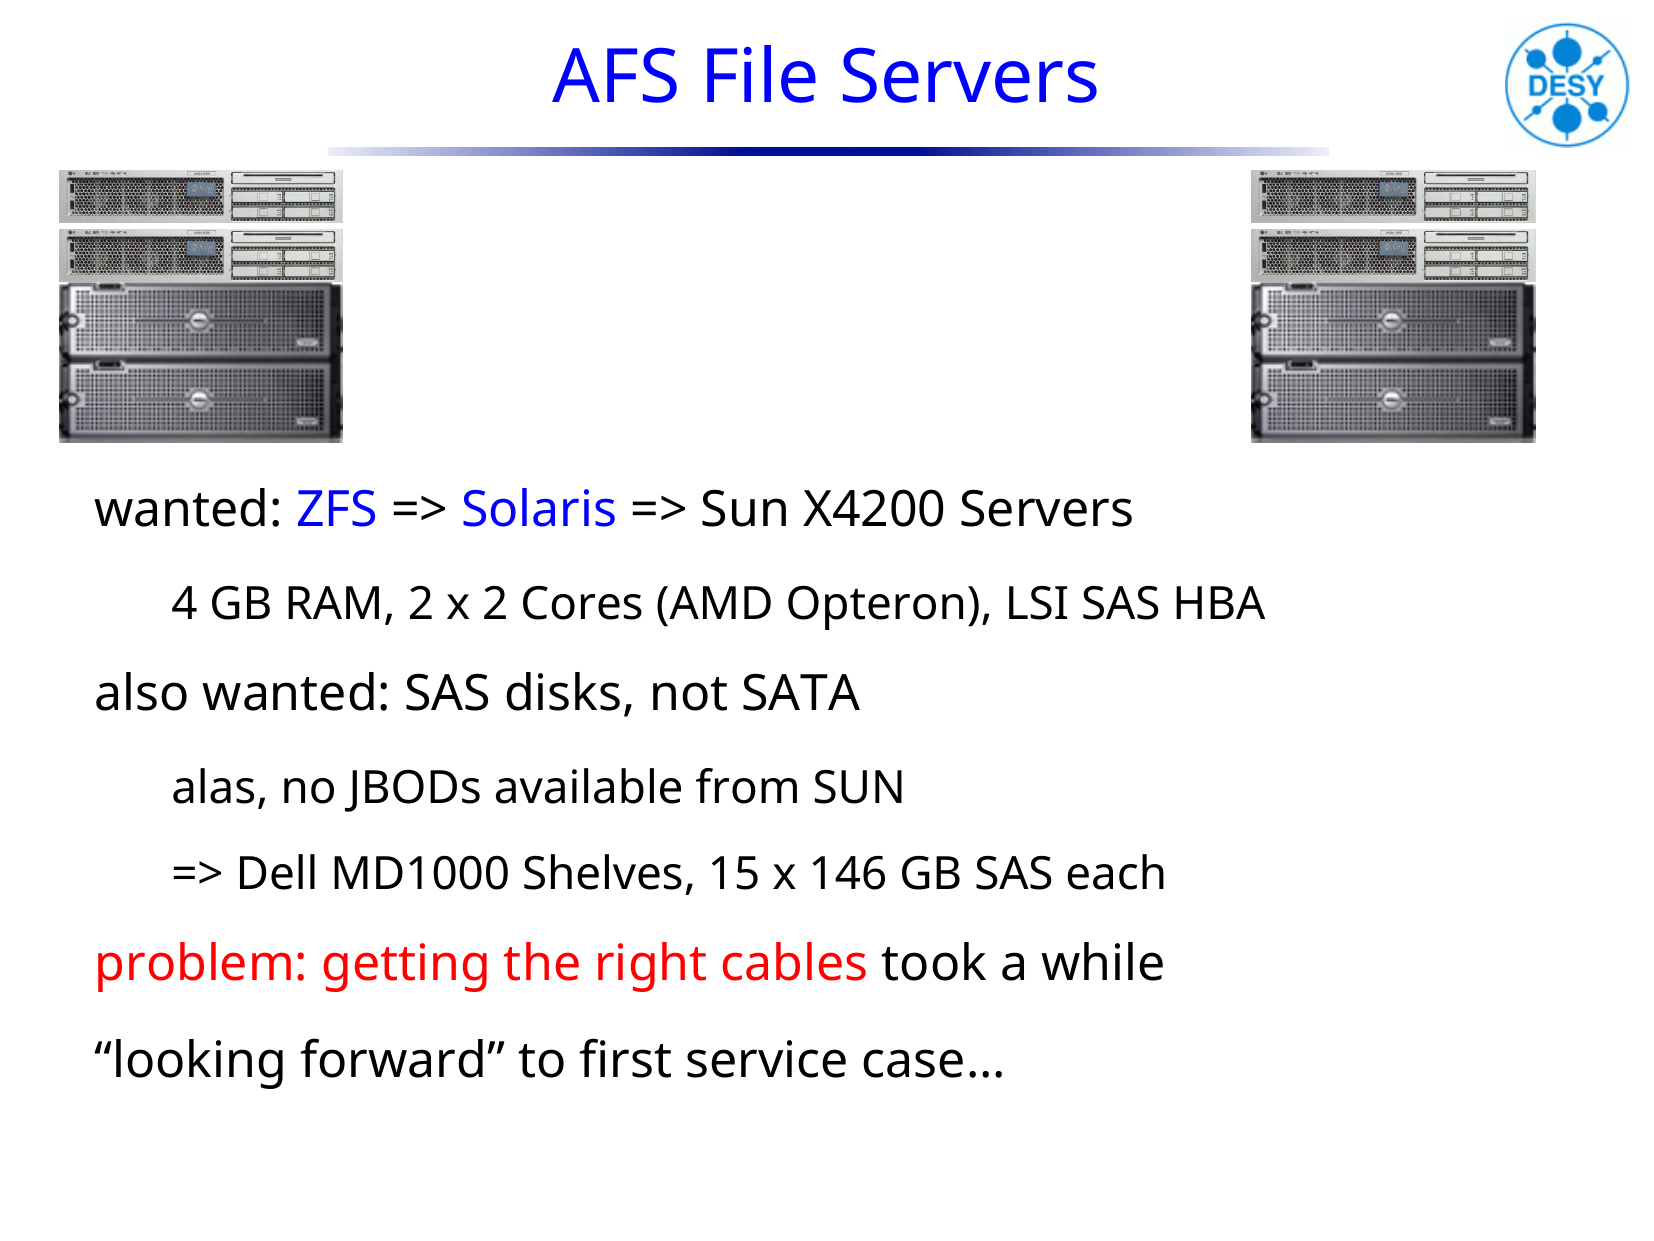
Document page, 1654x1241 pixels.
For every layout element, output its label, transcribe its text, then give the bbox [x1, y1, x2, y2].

picture [59, 229, 343, 443]
picture [1251, 170, 1536, 223]
list wanted: ZFS => Solaris => Sun X4200 Servers 4 GB RAM, 2 x 2 Cores (AMD Opteron), LSI SAS HBA also wanted: SAS disks, not SATA alas, no JBODs available from SUN => Dell MD1000 Shelves, 15 x 146 GB SAS each problem: getting the right cables took a while “looking forward” to first service case... [76, 472, 1565, 1167]
title AFS File Servers [147, 7, 1506, 141]
picture [59, 170, 343, 223]
picture [1251, 229, 1536, 443]
picture [1505, 21, 1631, 148]
picture [328, 147, 1329, 156]
